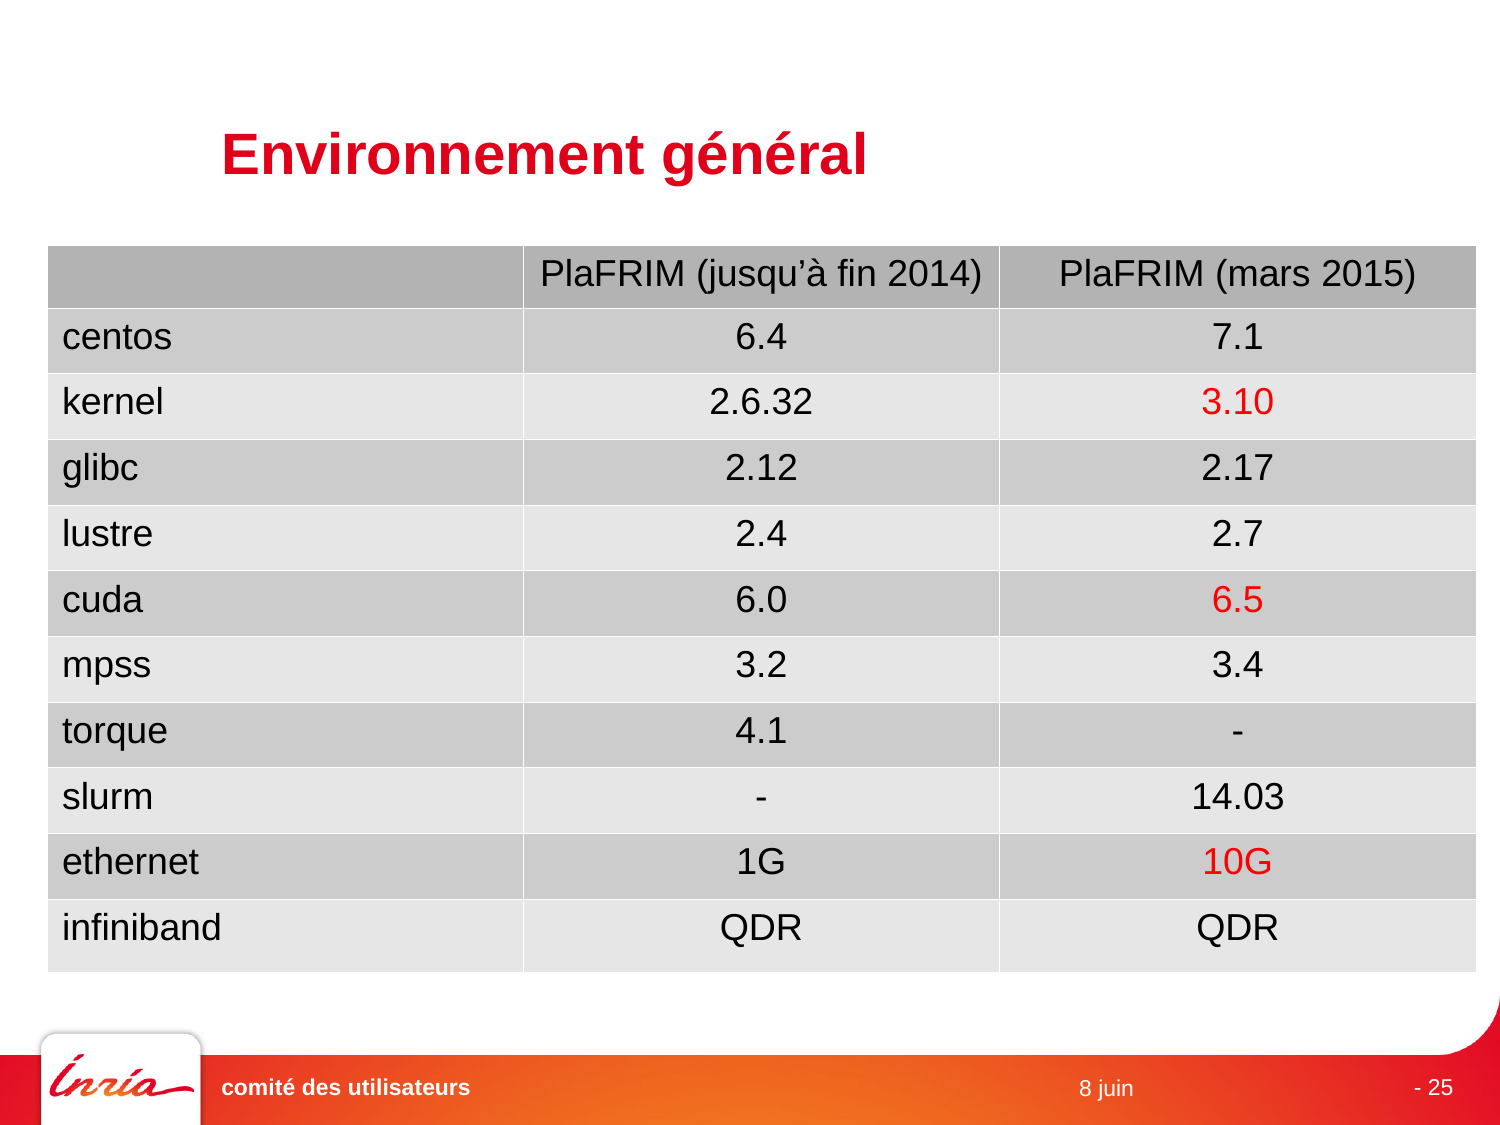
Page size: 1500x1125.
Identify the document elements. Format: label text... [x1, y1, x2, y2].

table_cell mpss [48, 637, 523, 702]
table_cell glibc [48, 440, 523, 505]
table_header [48, 246, 523, 308]
table_cell QDR [1000, 900, 1476, 972]
table_cell kernel [48, 374, 523, 439]
table_cell 2.7 [1000, 506, 1476, 570]
table_cell 2.4 [524, 506, 999, 570]
table_cell infiniband [48, 900, 523, 972]
table_cell 2.12 [524, 440, 999, 505]
table_cell cuda [48, 571, 523, 636]
table_cell 6.0 [524, 571, 999, 636]
table_cell 3.2 [524, 637, 999, 702]
table_cell 3.4 [1000, 637, 1476, 702]
table_cell 10G [1000, 834, 1476, 899]
table_cell 2.6.32 [524, 374, 999, 439]
table_cell - [524, 768, 999, 833]
table_cell slurm [48, 768, 523, 833]
table_cell QDR [524, 900, 999, 972]
table_header PlaFRIM (mars 2015) [1000, 246, 1476, 308]
table_header PlaFRIM (jusqu’à fin 2014) [524, 246, 999, 308]
table_cell 3.10 [1000, 374, 1476, 439]
title Environnement général [221, 57, 1459, 245]
table_cell torque [48, 703, 523, 767]
picture [0, 947, 1500, 1125]
table_cell 4.1 [524, 703, 999, 767]
table_cell 6.4 [524, 309, 999, 373]
table_cell 14.03 [1000, 768, 1476, 833]
table_cell ethernet [48, 834, 523, 899]
table_cell lustre [48, 506, 523, 570]
table_cell 1G [524, 834, 999, 899]
table_cell 7.1 [1000, 309, 1476, 373]
table_cell centos [48, 309, 523, 373]
table_cell 6.5 [1000, 571, 1476, 636]
table_cell - [1000, 703, 1476, 767]
table_cell 2.17 [1000, 440, 1476, 505]
